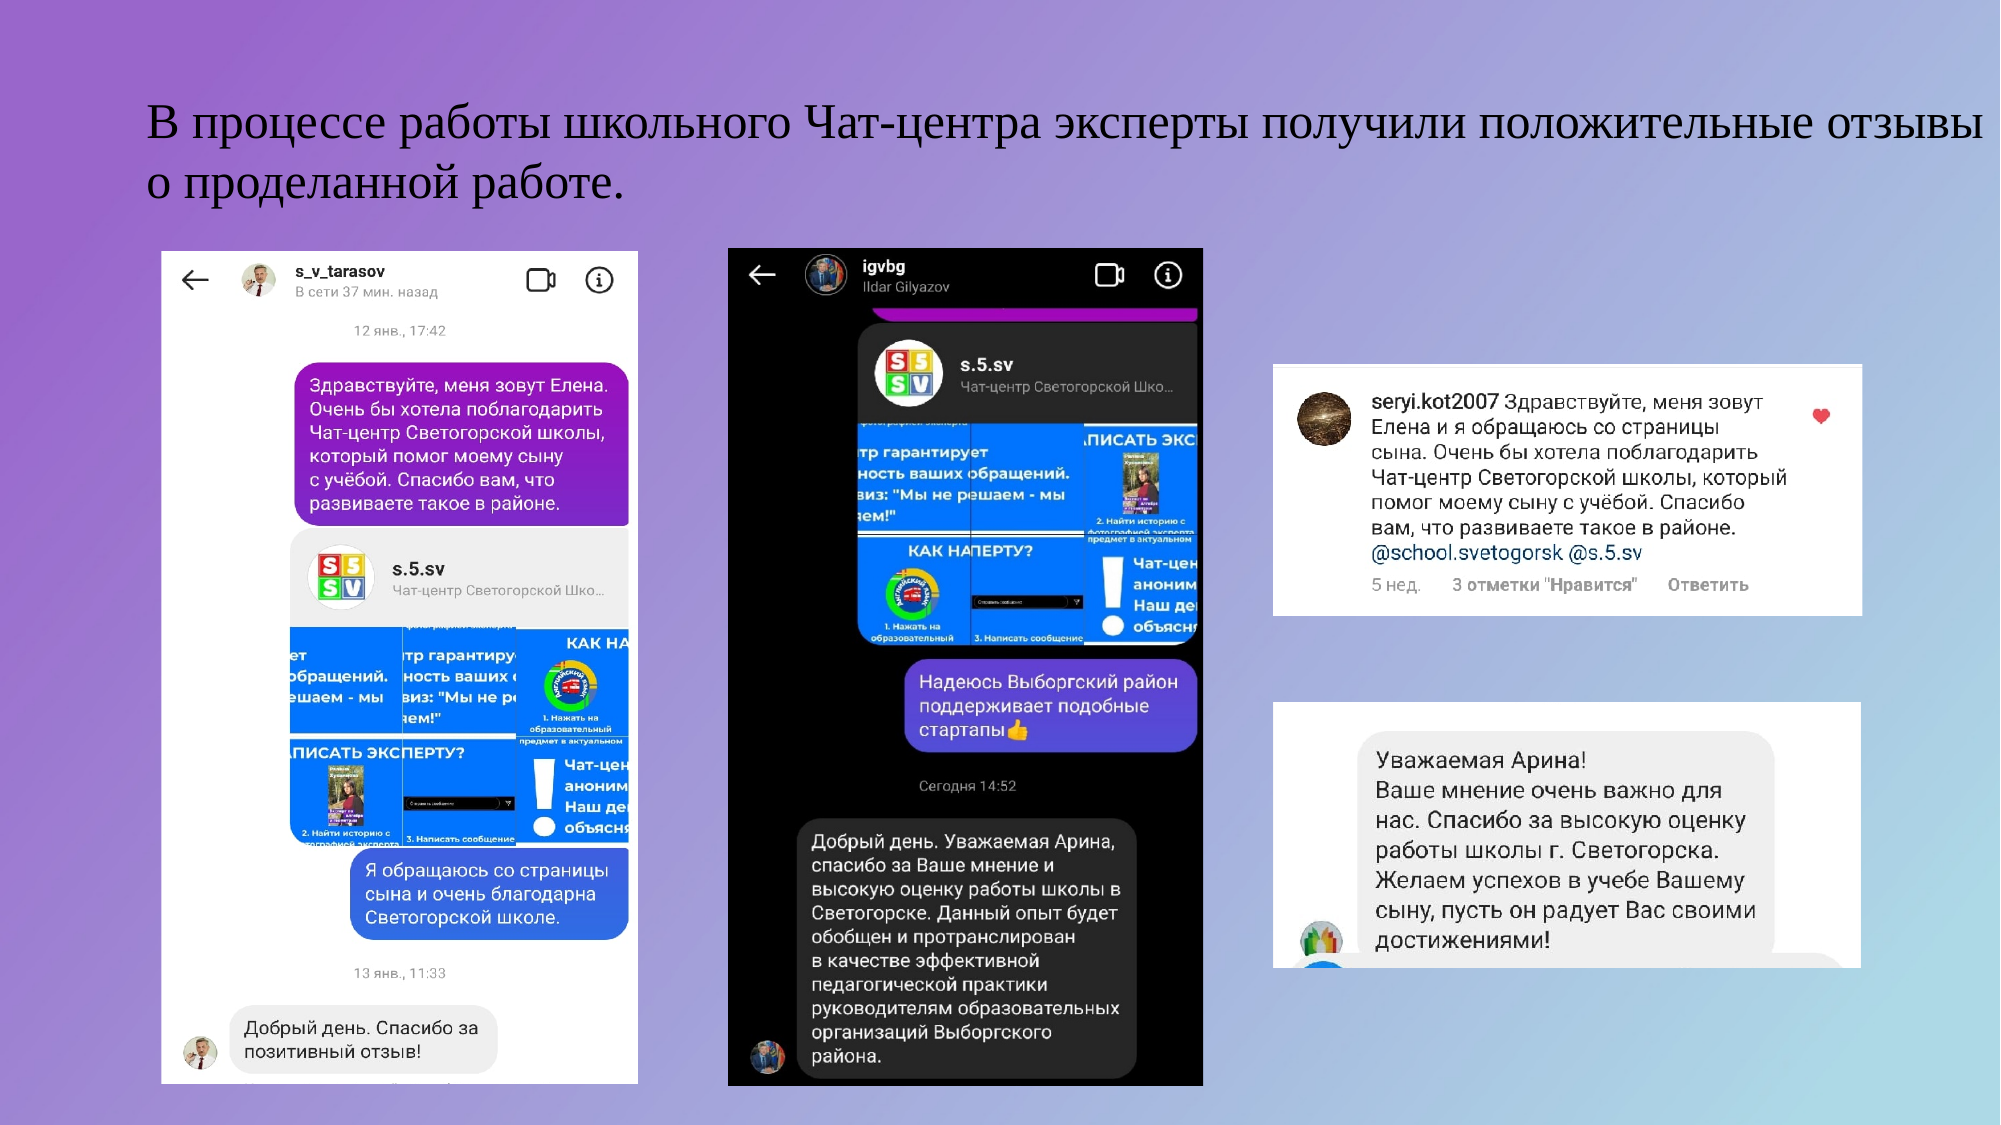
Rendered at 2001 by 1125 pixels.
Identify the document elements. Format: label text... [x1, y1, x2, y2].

text_box В процессе работы школьного Чат-центра эксперты получили положительные отзывы о проделанной работе. [131, 81, 2000, 216]
picture [0, 0, 2000, 1125]
